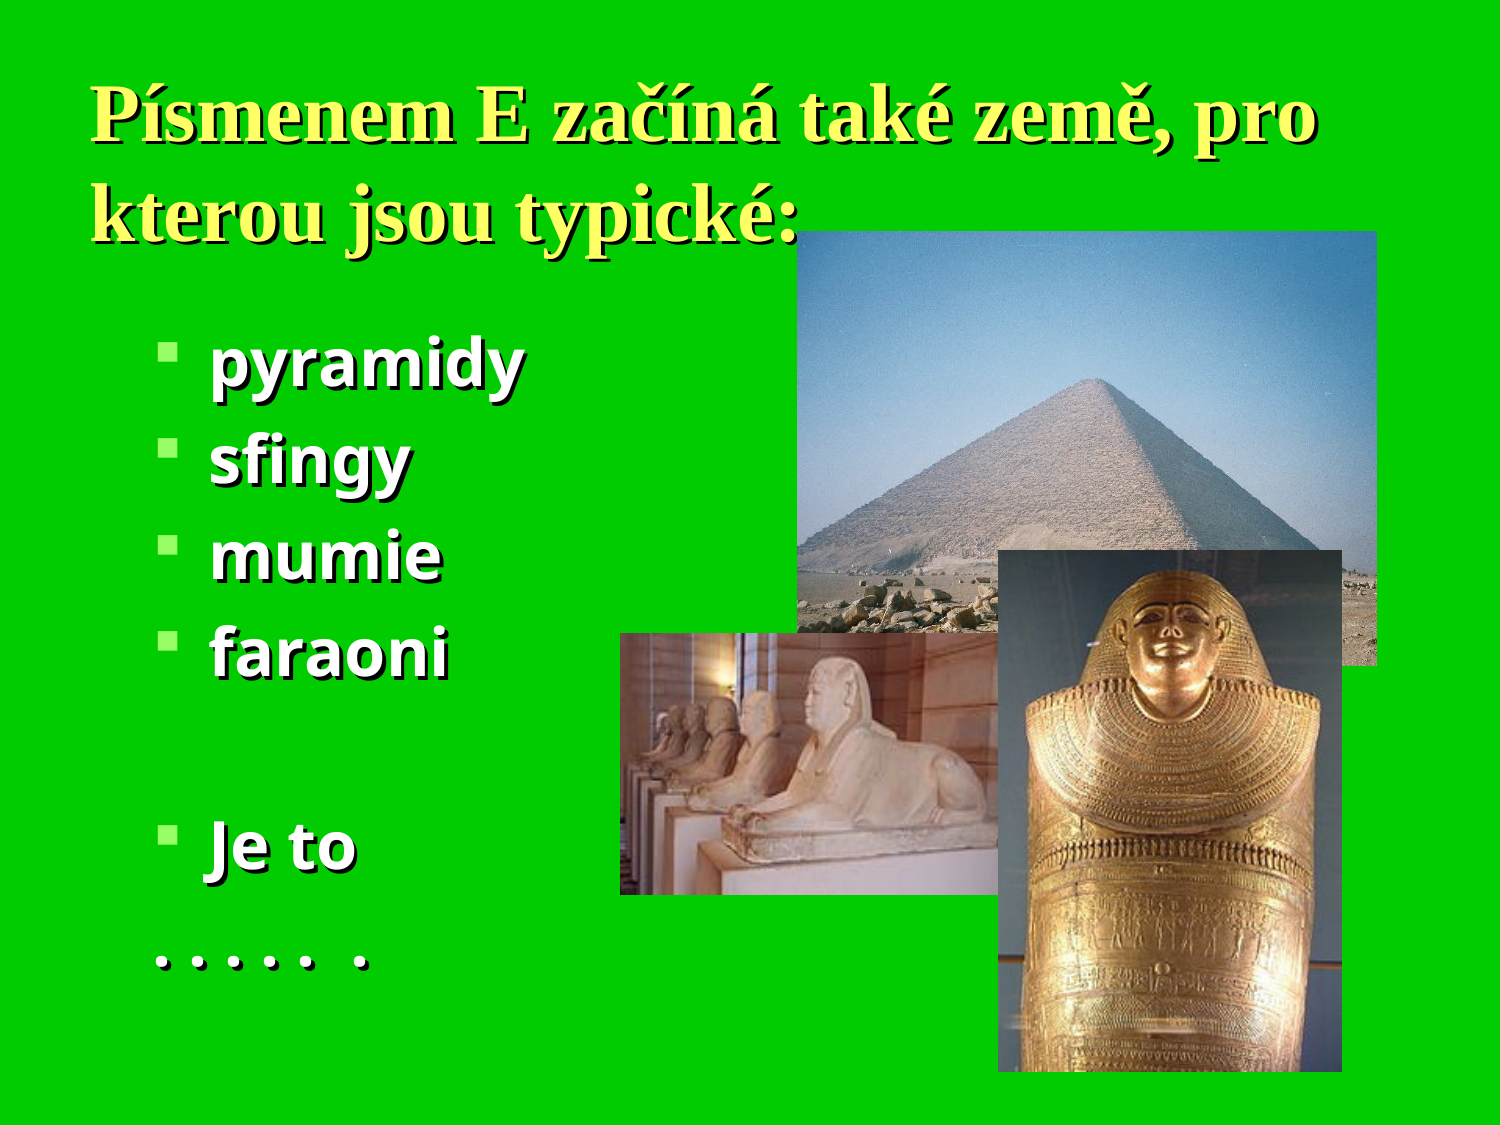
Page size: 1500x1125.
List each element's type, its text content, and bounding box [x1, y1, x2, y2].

picture [620, 231, 1377, 1072]
list pyramidy sfingy mumie faraoni Je to . . . . . . [137, 312, 782, 1000]
title Písmenem E začíná také země, pro kterou jsou typické: [75, 40, 1451, 276]
